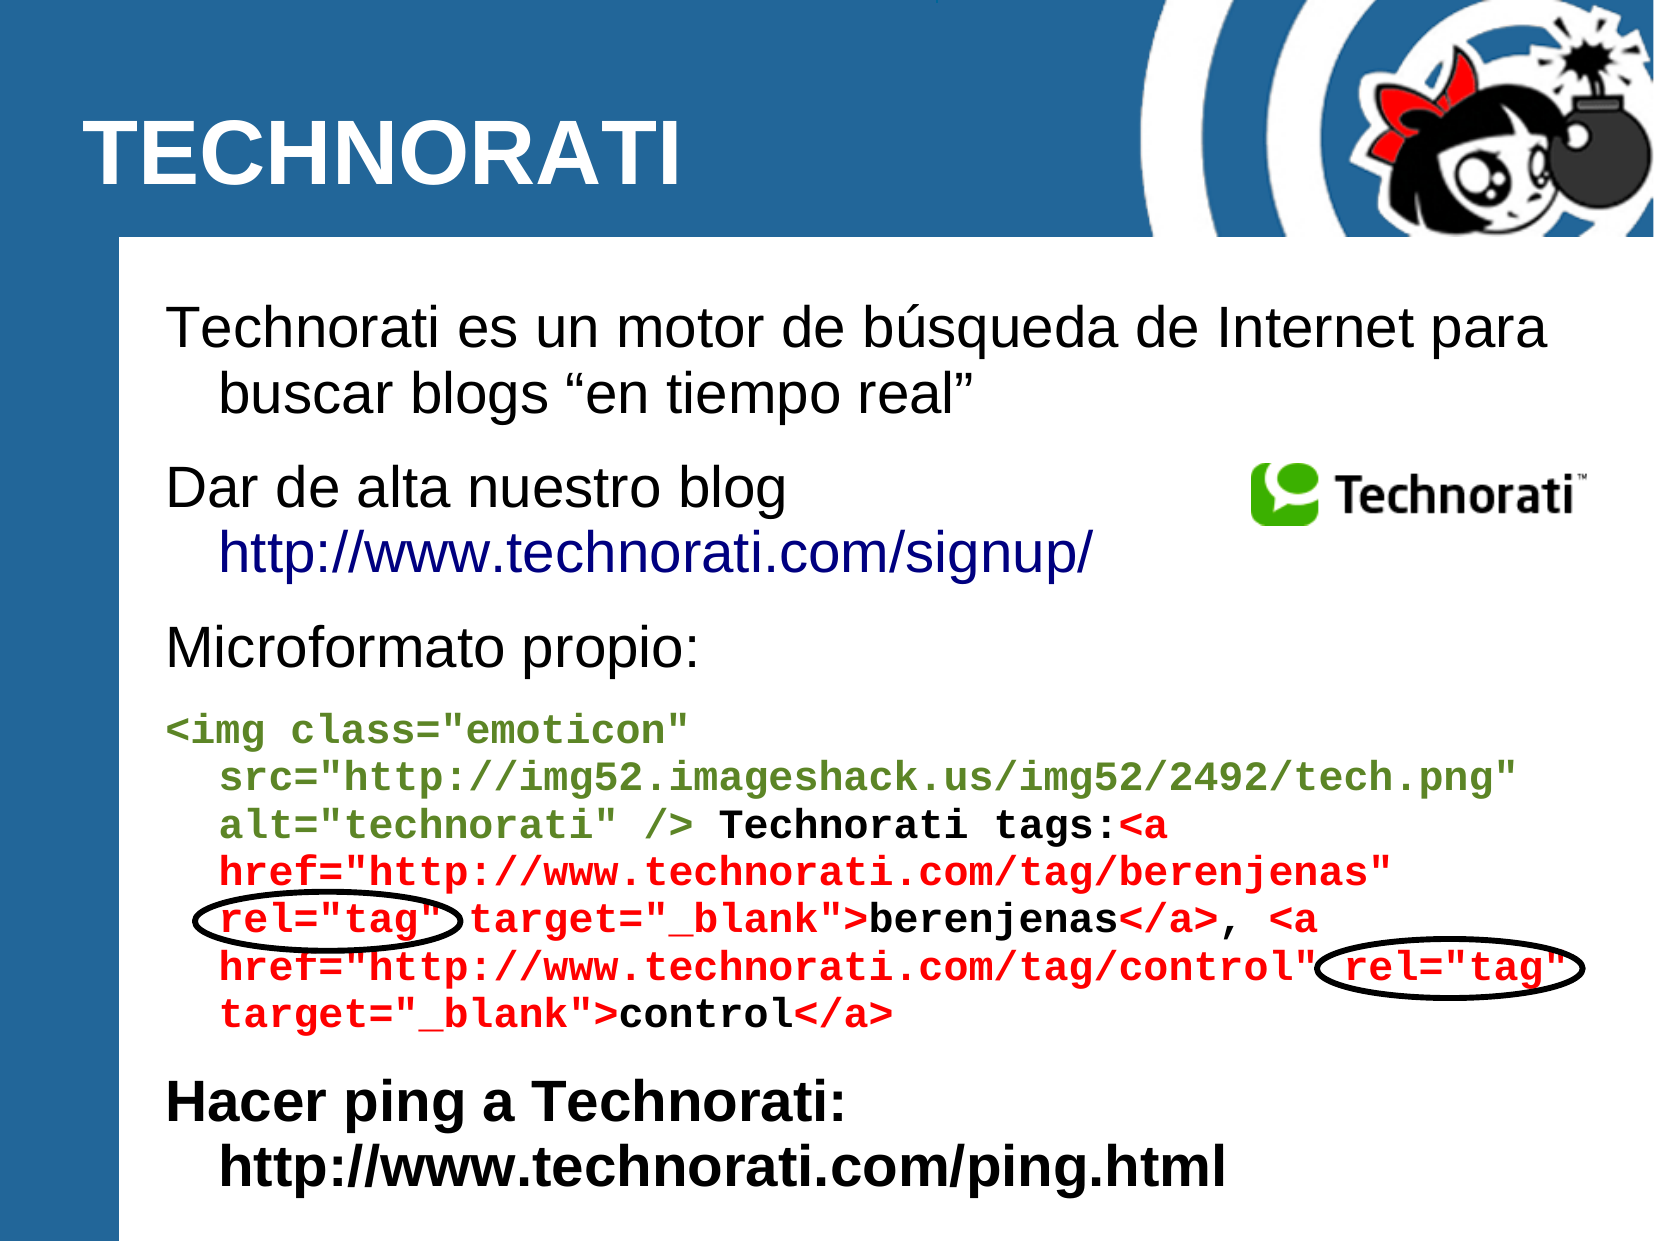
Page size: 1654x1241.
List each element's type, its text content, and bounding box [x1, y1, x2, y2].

list Technorati es un motor de búsqueda de Internet para buscar blogs “en tiempo real” Dar de alta nuestro blog http://www.technorati.com/signup/ Microformato propio: <img class="emoticon" src="http://img52.imageshack.us/img52/2492/tech.png" alt="technorati" /> Technorati tags:<a href="http://www.technorati.com/tag/berenjenas" rel="tag" target="_blank">berenjenas</a>, <a href="http://www.technorati.com/tag/control" rel="tag" target="_blank">control</a> Hacer ping a Technorati: http://www.technorati.com/ping.html [147, 295, 1636, 1205]
title TECHNORATI [82, 49, 1571, 257]
picture [1251, 463, 1598, 526]
picture [0, 0, 1654, 1241]
